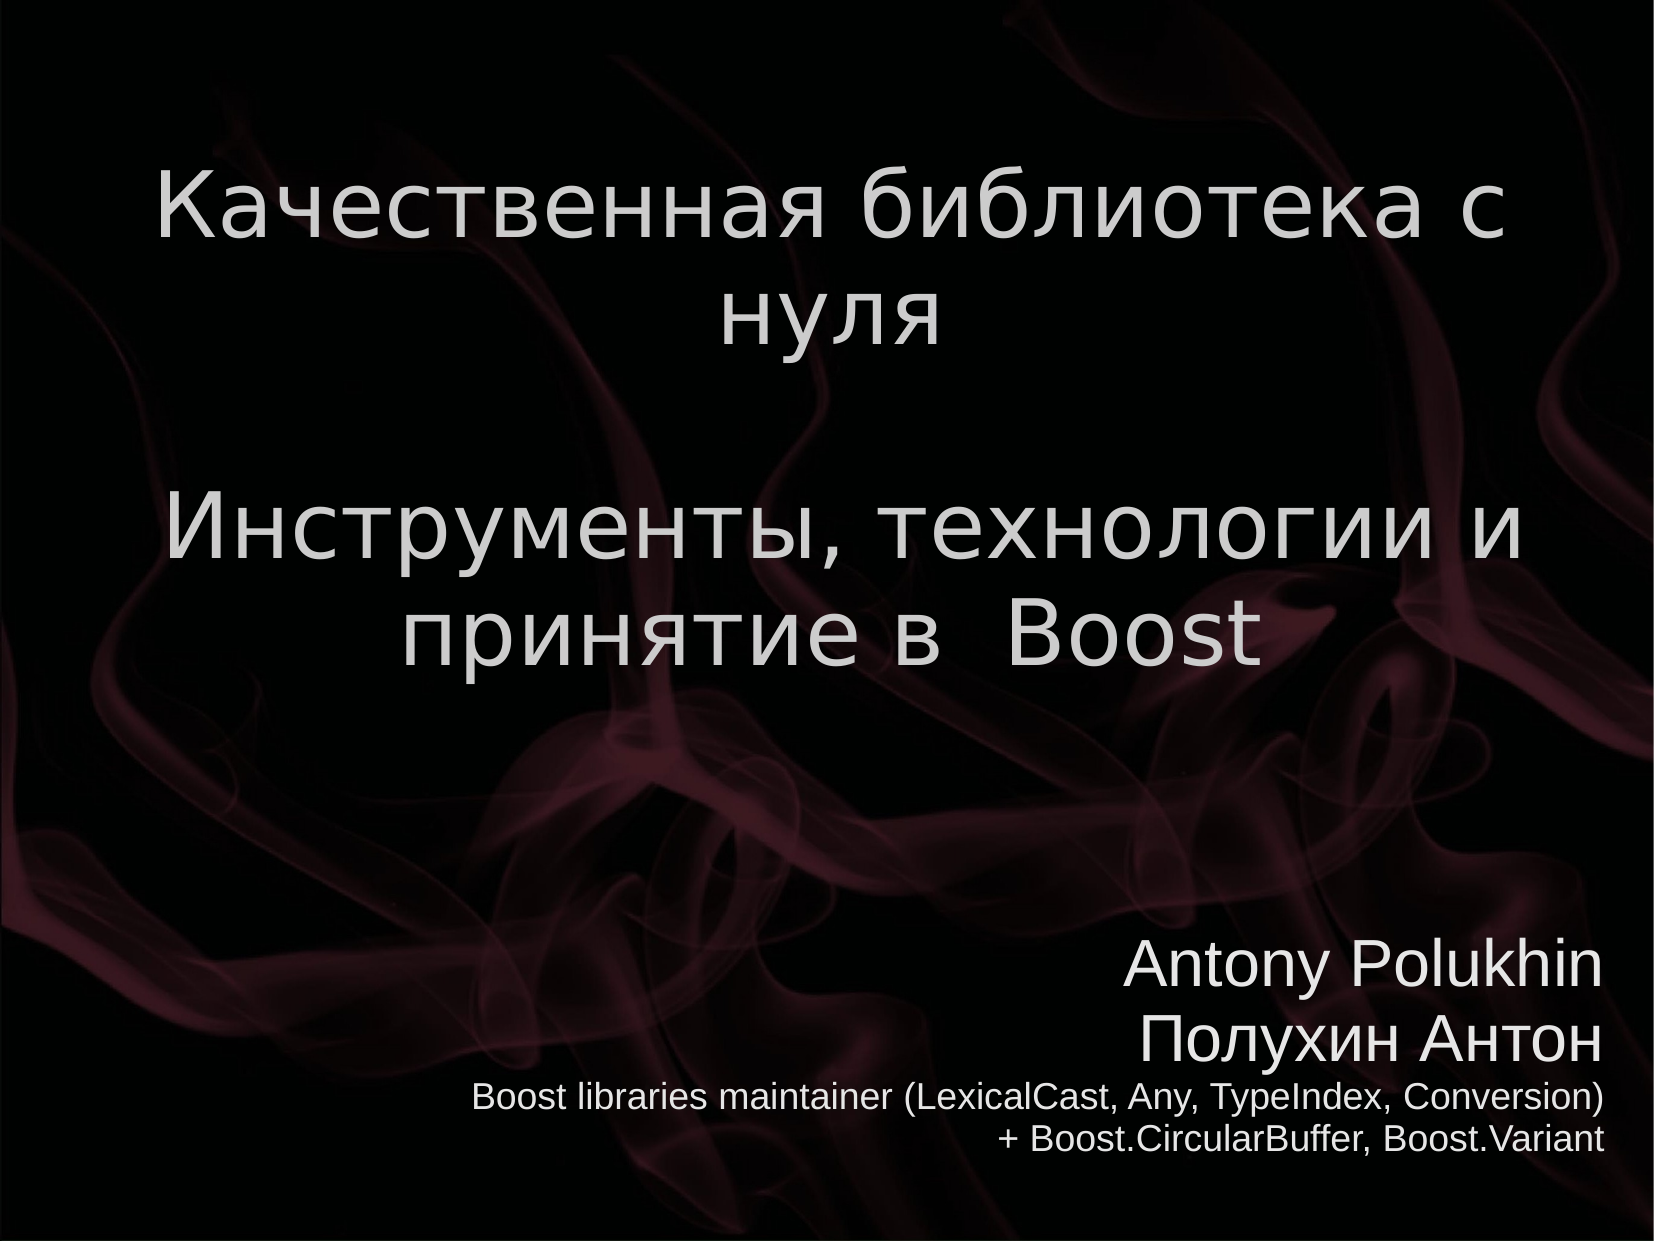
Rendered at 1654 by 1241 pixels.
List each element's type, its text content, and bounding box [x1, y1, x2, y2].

title Качественная библиотека с нуля Инструменты, технологии и принятие в Boost [86, 105, 1576, 736]
picture [0, 0, 1654, 1241]
subtitle Antony Polukhin Полухин Антон Boost libraries maintainer (LexicalCast, Any, TypeIndex, Conversion) + Boost.CircularBuffer, Boost.Variant [150, 925, 1606, 1160]
